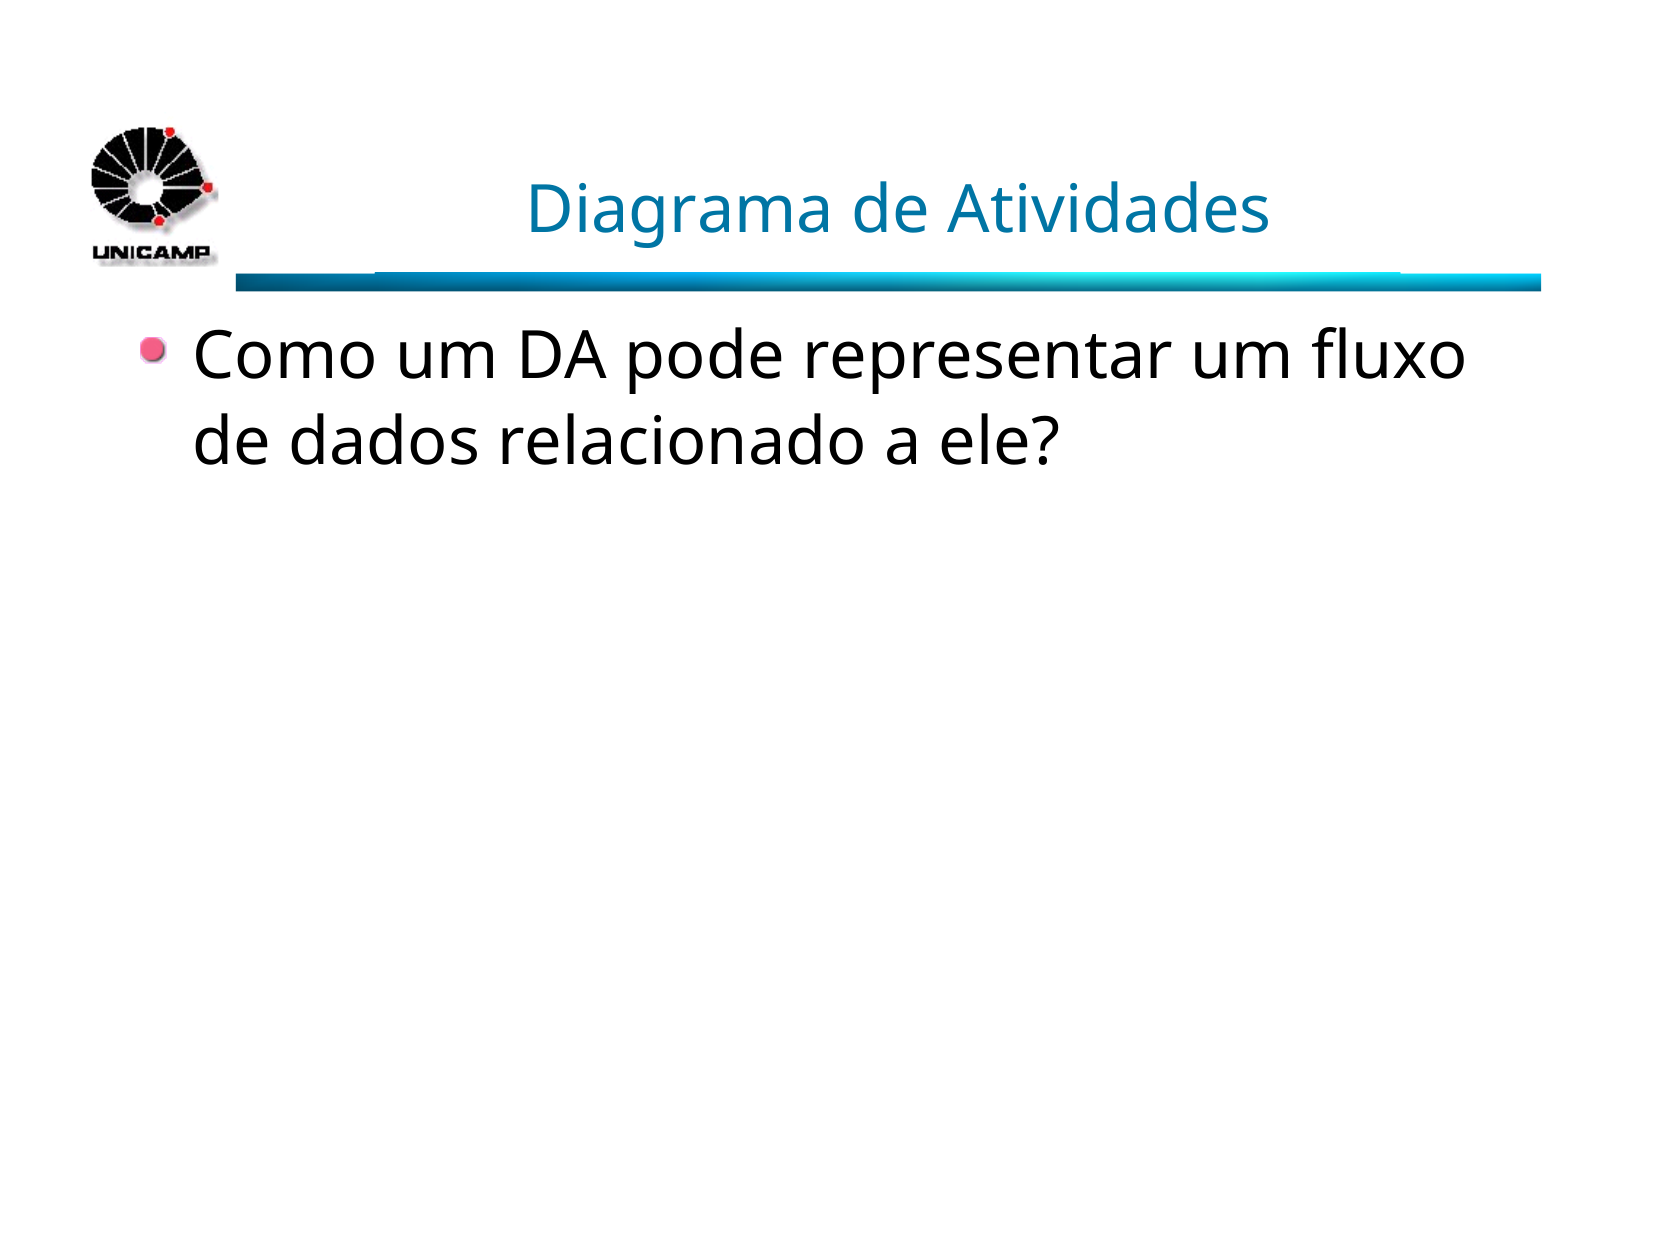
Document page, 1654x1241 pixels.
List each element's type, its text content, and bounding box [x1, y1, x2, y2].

picture [125, 272, 1654, 295]
list Como um DA pode representar um fluxo de dados relacionado a ele? [121, 309, 1534, 1182]
title Diagrama de Atividades [264, 42, 1534, 250]
